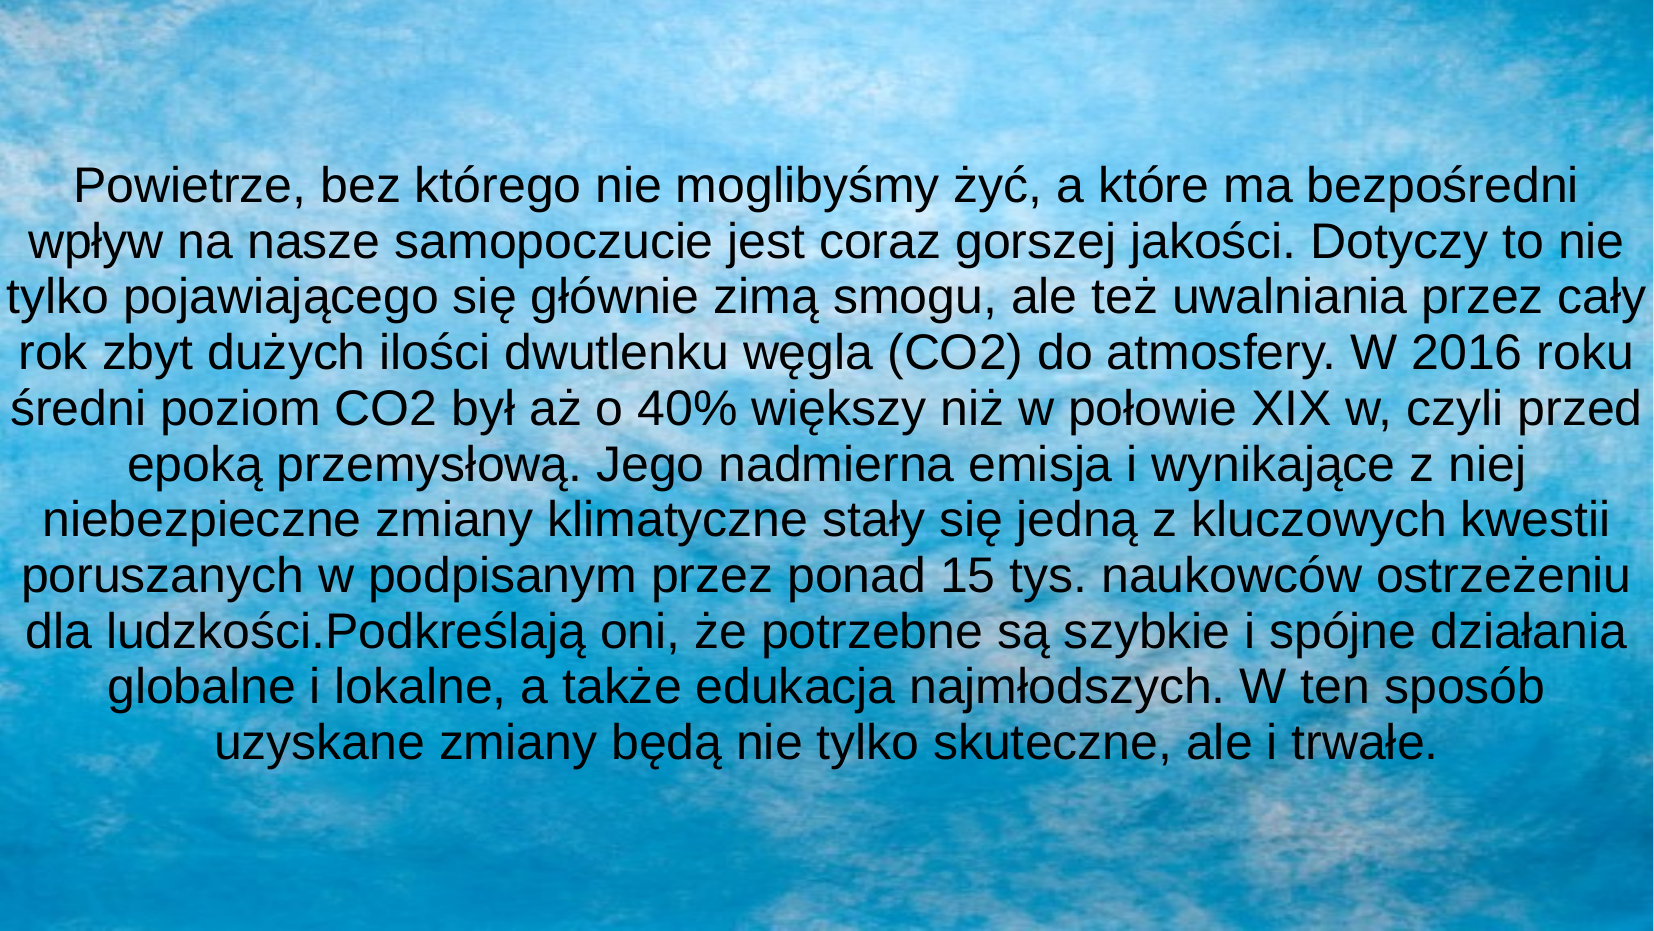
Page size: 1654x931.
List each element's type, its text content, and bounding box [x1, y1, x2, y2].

title Powietrze, bez którego nie moglibyśmy żyć, a które ma bezpośredni wpływ na nasze samopoczucie jest coraz gorszej jakości. Dotyczy to nie tylko pojawiającego się głównie zimą smogu, ale też uwalniania przez cały rok zbyt dużych ilości dwutlenku węgla (CO2) do atmosfery. W 2016 roku średni poziom CO2 był aż o 40% większy niż w połowie XIX w, czyli przed epoką przemysłową. Jego nadmierna emisja i wynikające z niej niebezpieczne zmiany klimatyczne stały się jedną z kluczowych kwestii poruszanych w podpisanym przez ponad 15 tys. naukowców ostrzeżeniu dla ludzkości.Podkreślają oni, że potrzebne są szybkie i spójne działania globalne i lokalne, a także edukacja najmłodszych. W ten sposób uzyskane zmiany będą nie tylko skuteczne, ale i trwałe. [0, 0, 1654, 931]
